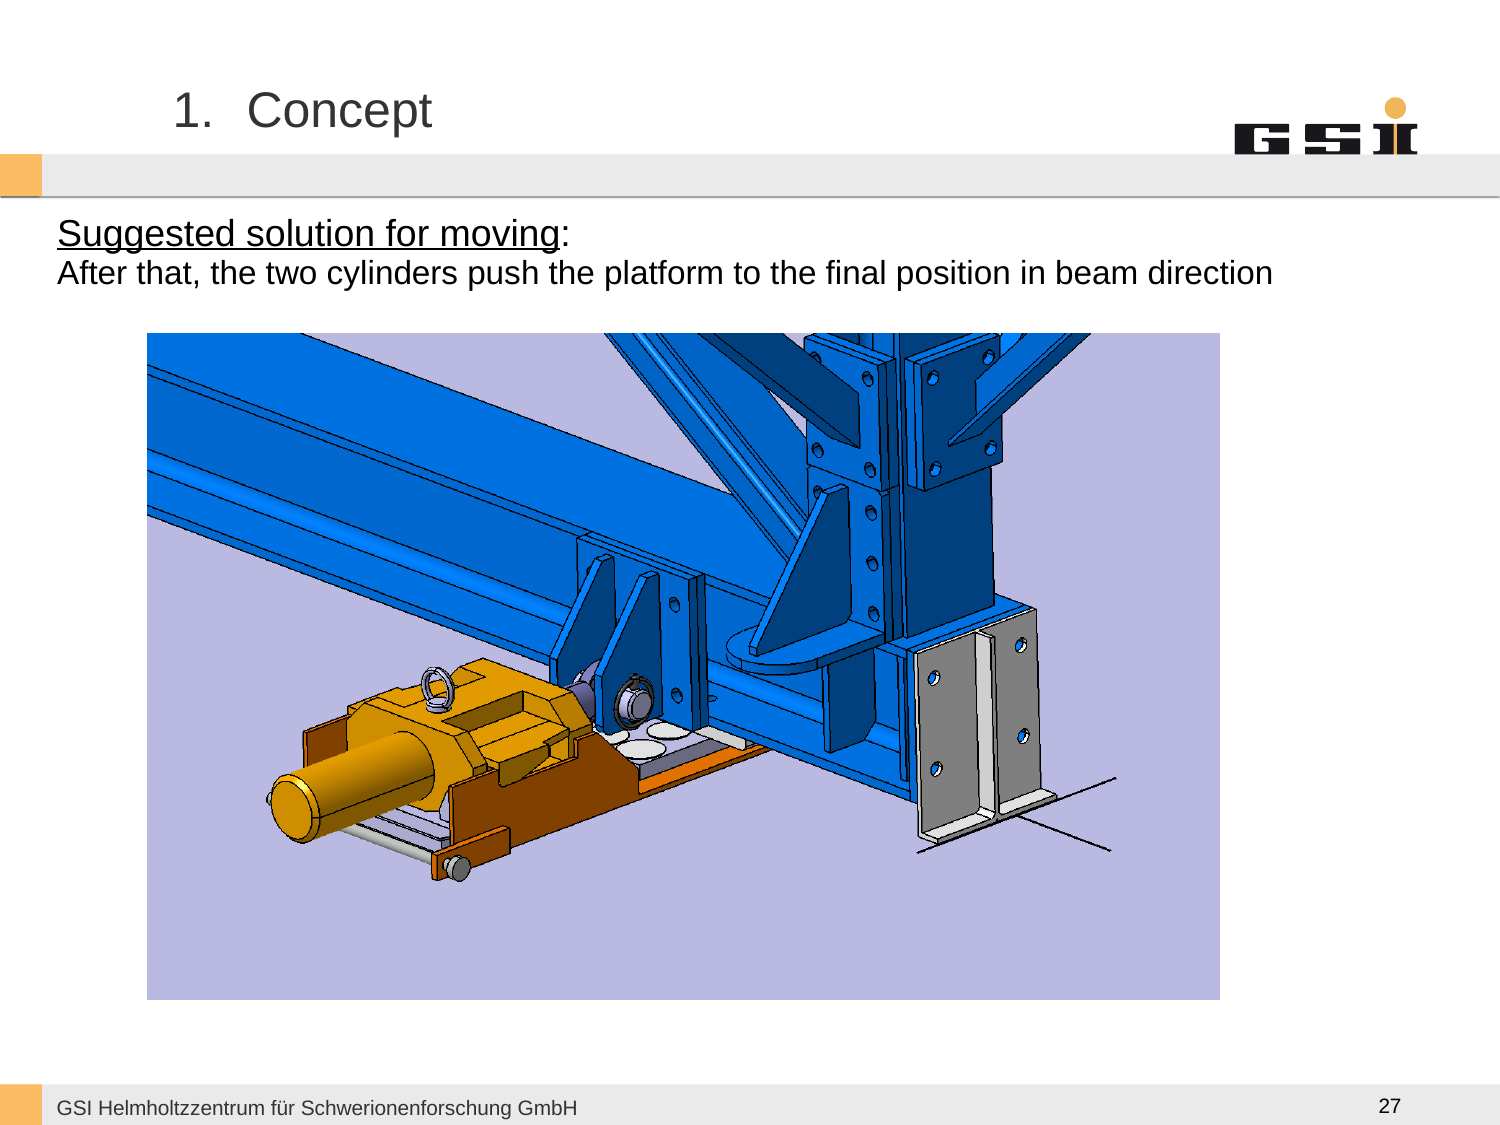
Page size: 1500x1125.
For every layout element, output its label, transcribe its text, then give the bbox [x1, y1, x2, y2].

title 1. Concept [137, 45, 1054, 175]
text_box Suggested solution for moving: After that, the two cylinders push the platform to the final position in beam direction [42, 204, 1500, 430]
picture [147, 333, 1220, 1000]
picture [1233, 95, 1419, 154]
